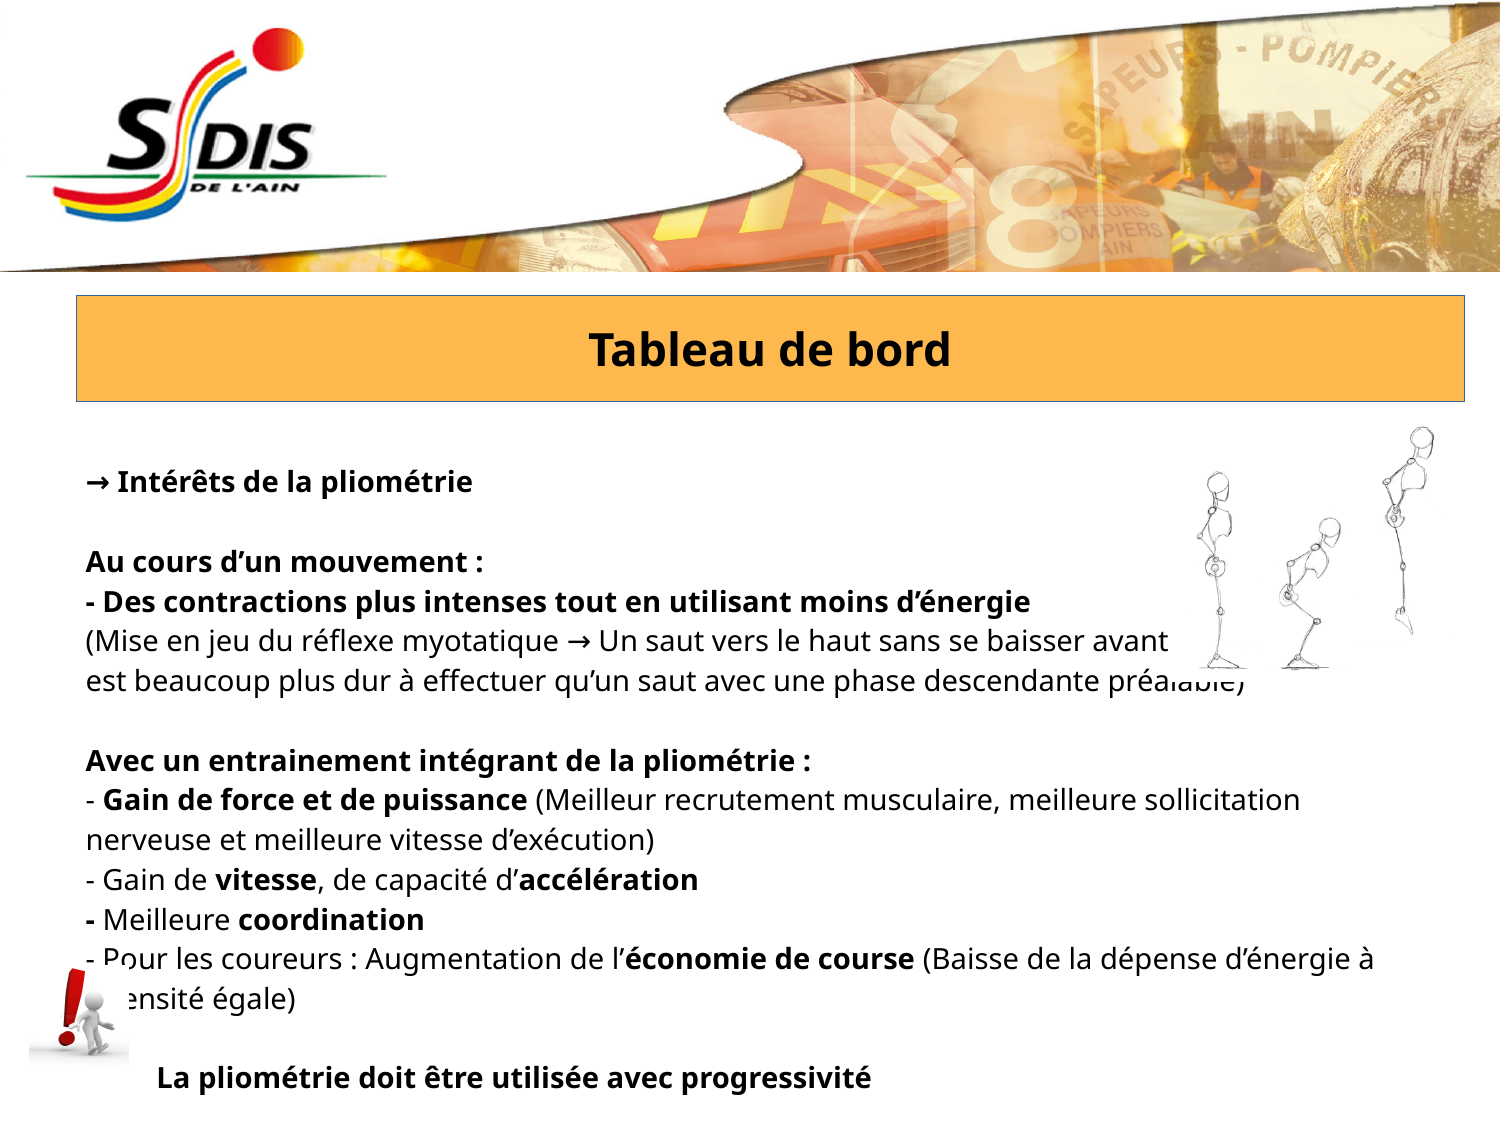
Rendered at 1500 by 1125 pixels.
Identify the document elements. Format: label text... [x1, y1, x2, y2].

picture [29, 965, 129, 1065]
picture [0, 0, 1500, 272]
text_box Tableau de bord [76, 295, 1465, 402]
picture [1172, 411, 1465, 682]
text_box → Intérêts de la pliométrie Au cours d’un mouvement : - Des contractions plus intenses tout en utilisant moins d’énergie (Mise en jeu du réflexe myotatique → Un saut vers le haut sans se baisser avant est beaucoup plus dur à effectuer qu’un saut avec une phase descendante préalable) Avec un entrainement intégrant de la pliométrie : - Gain de force et de puissance (Meilleur recrutement musculaire, meilleure sollicitation nerveuse et meilleure vitesse d’exécution) - Gain de vitesse, de capacité d’accélération - Meilleure coordination - Pour les coureurs : Augmentation de l’économie de course (Baisse de la dépense d’énergie à intensité égale) La pliométrie doit être utilisée avec progressivité [35, 454, 1441, 1104]
